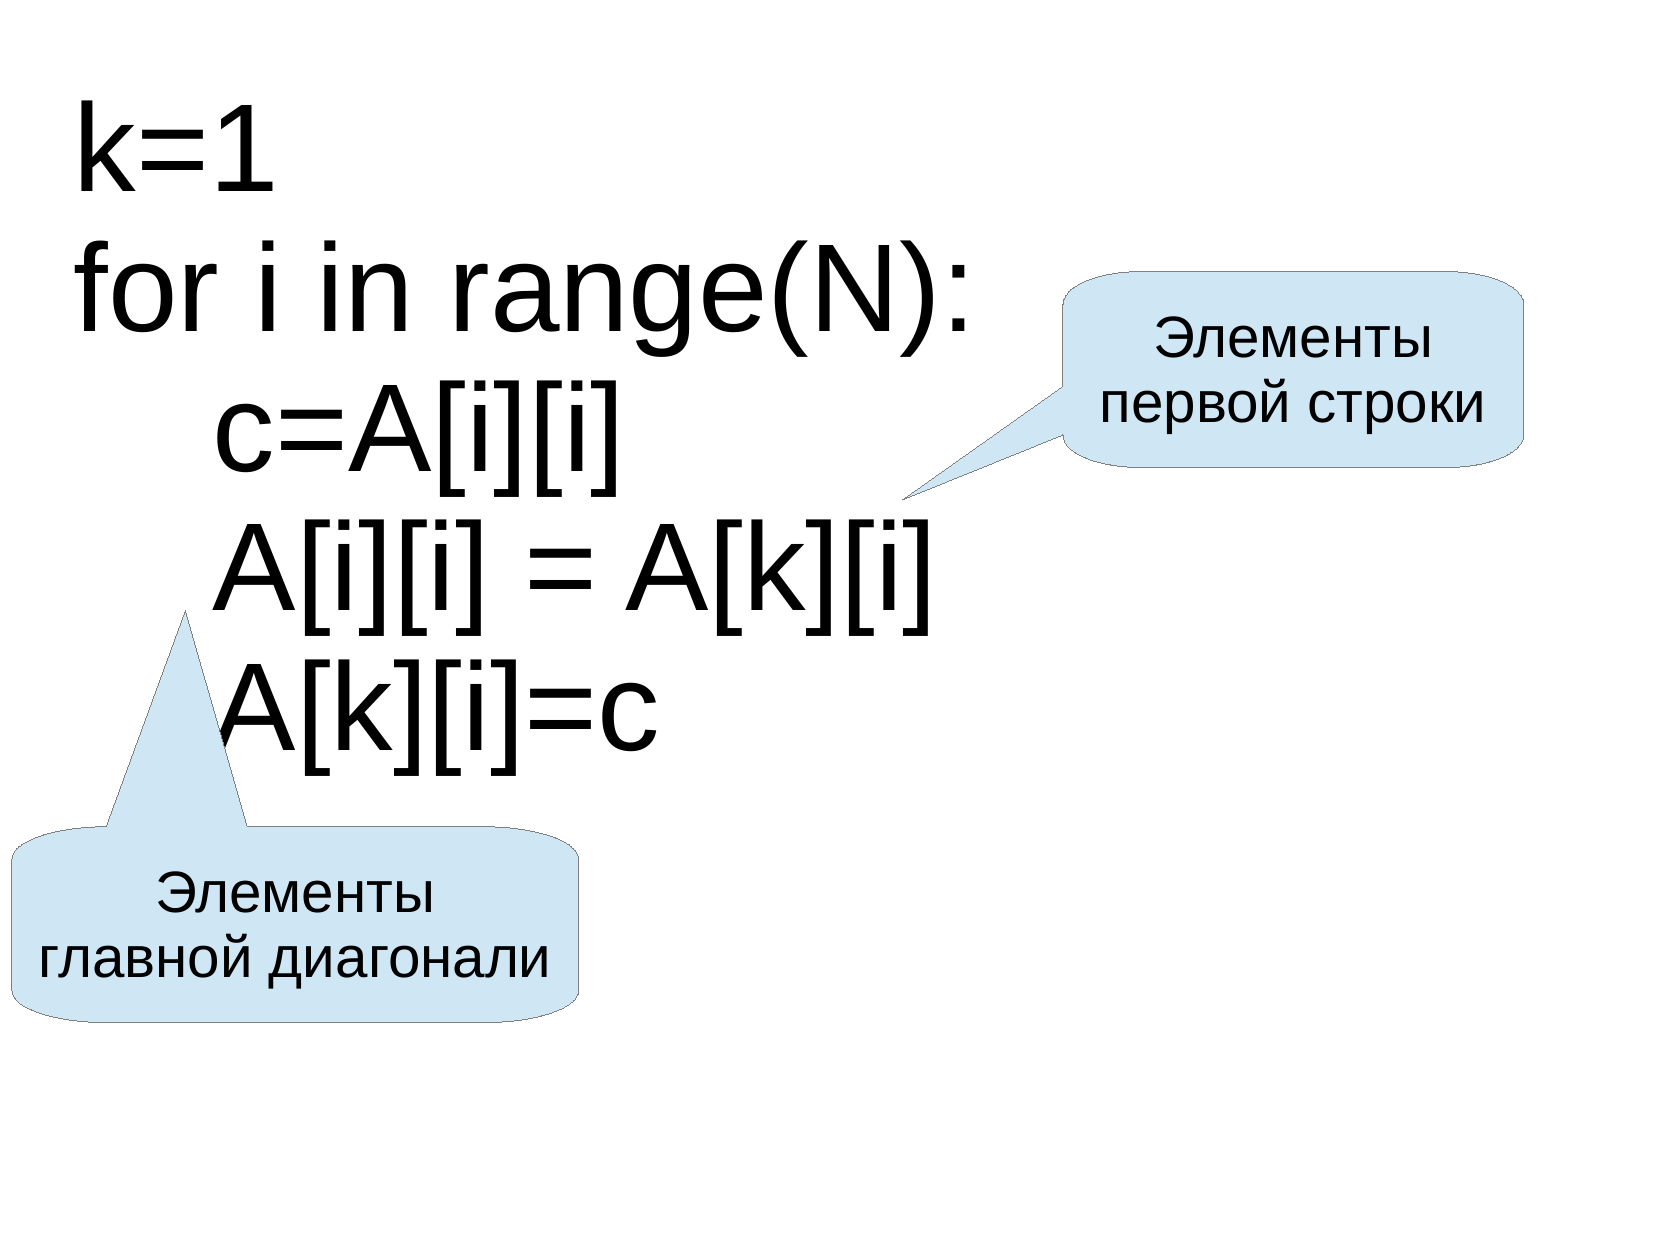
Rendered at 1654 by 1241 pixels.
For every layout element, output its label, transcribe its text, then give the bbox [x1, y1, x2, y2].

text_box Элементы первой строки [902, 271, 1524, 500]
text_box Элементы главной диагонали [11, 610, 579, 1023]
text_box k=1 for i in range(N): c=A[i][i] A[i][i] = A[k][i] A[k][i]=c [59, 70, 1052, 785]
